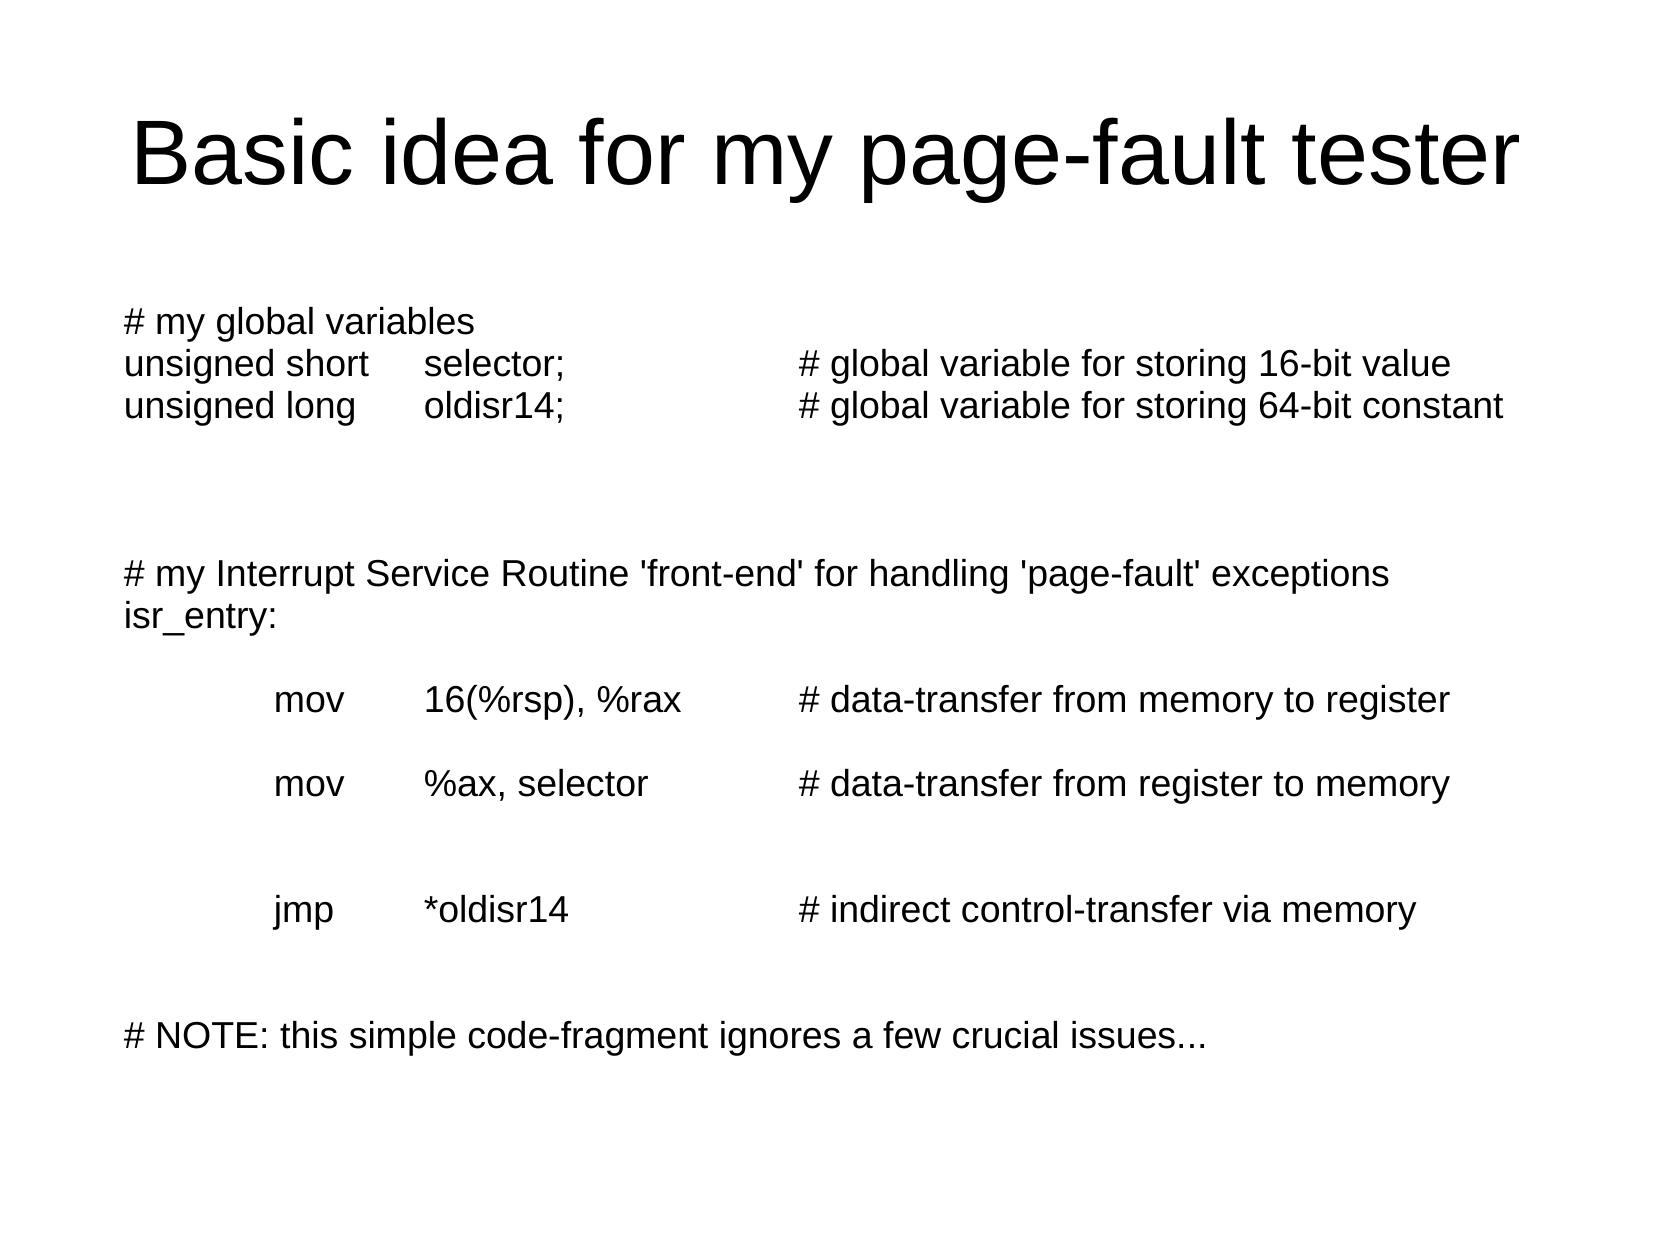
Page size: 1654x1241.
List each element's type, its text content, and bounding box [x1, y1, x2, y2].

text_box # my global variables unsigned short selector; # global variable for storing 16-bit value unsigned long oldisr14; # global variable for storing 64-bit constant # my Interrupt Service Routine 'front-end' for handling 'page-fault' exceptions isr_entry: mov 16(%rsp), %rax # data-transfer from memory to register mov %ax, selector # data-transfer from register to memory jmp *oldisr14 # indirect control-transfer via memory # NOTE: this simple code-fragment ignores a few crucial issues... [109, 293, 1572, 1106]
title Basic idea for my page-fault tester [82, 49, 1571, 257]
